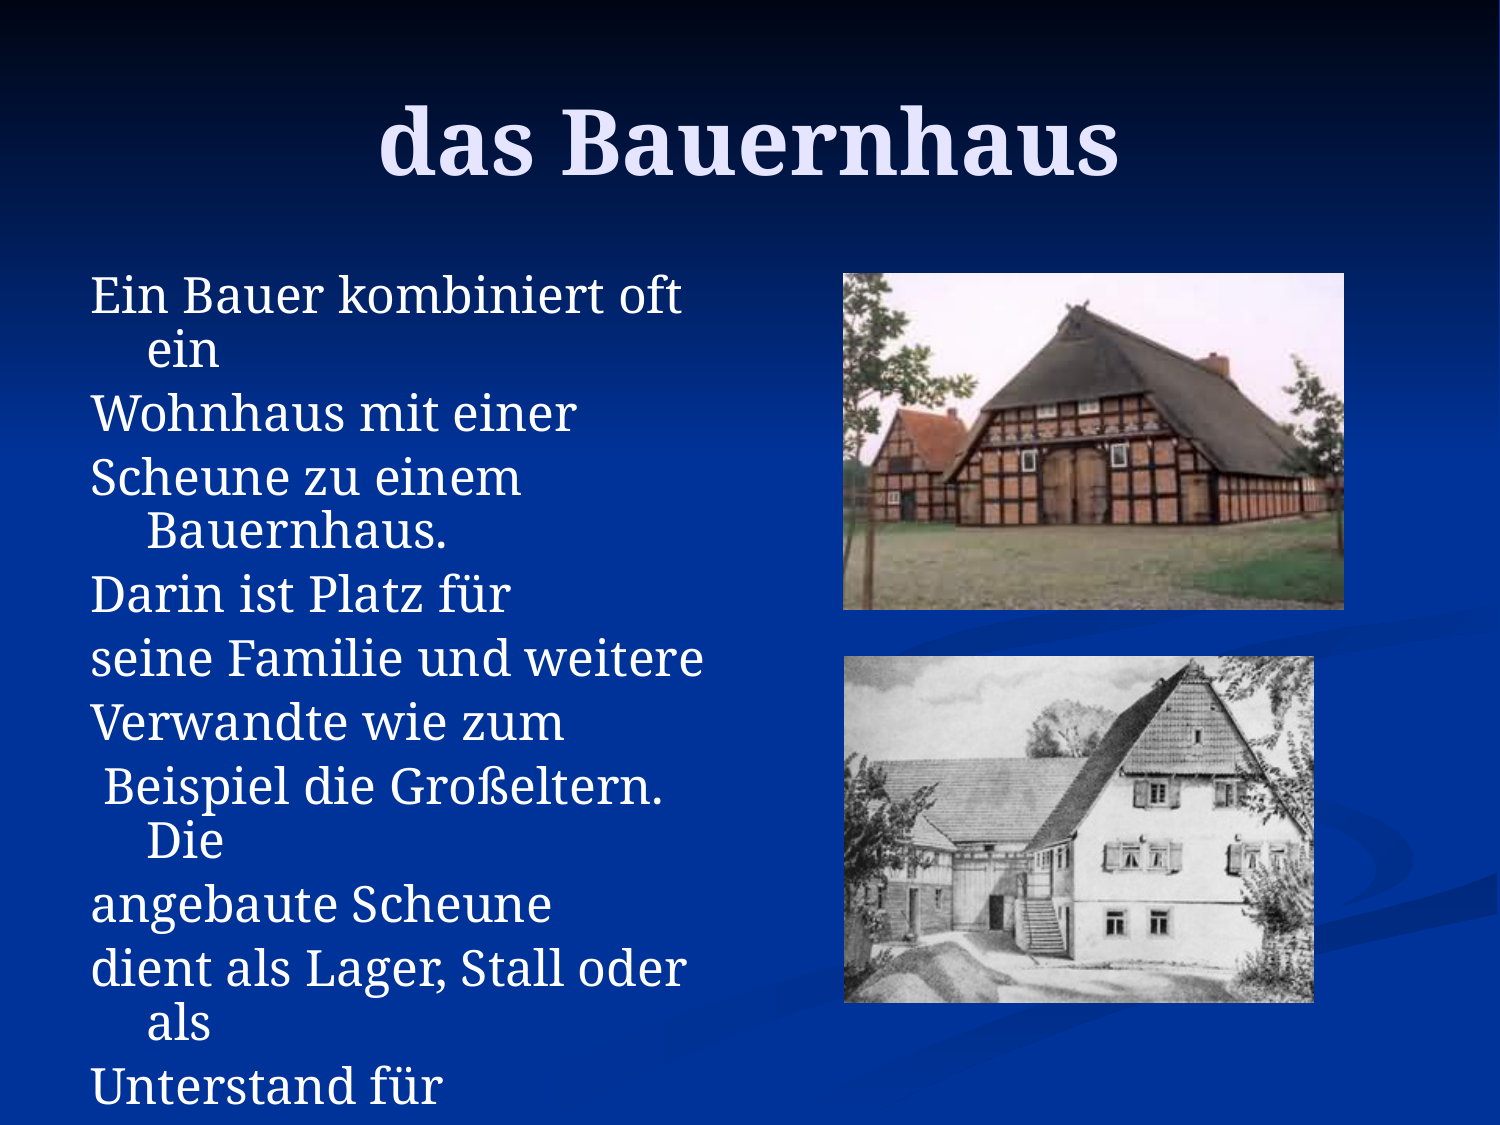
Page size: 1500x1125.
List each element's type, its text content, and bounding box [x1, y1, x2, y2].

picture [844, 656, 1314, 1003]
list Ein Bauer kombiniert oft ein Wohnhaus mit einer Scheune zu einem Bauernhaus. Darin ist Platz für seine Familie und weitere Verwandte wie zum Beispiel die Großeltern. Die angebaute Scheune dient als Lager, Stall oder als Unterstand für landwirtschäftliches Gerät. [75, 262, 738, 1005]
title das Bauernhaus [75, 45, 1425, 233]
picture [843, 273, 1344, 610]
